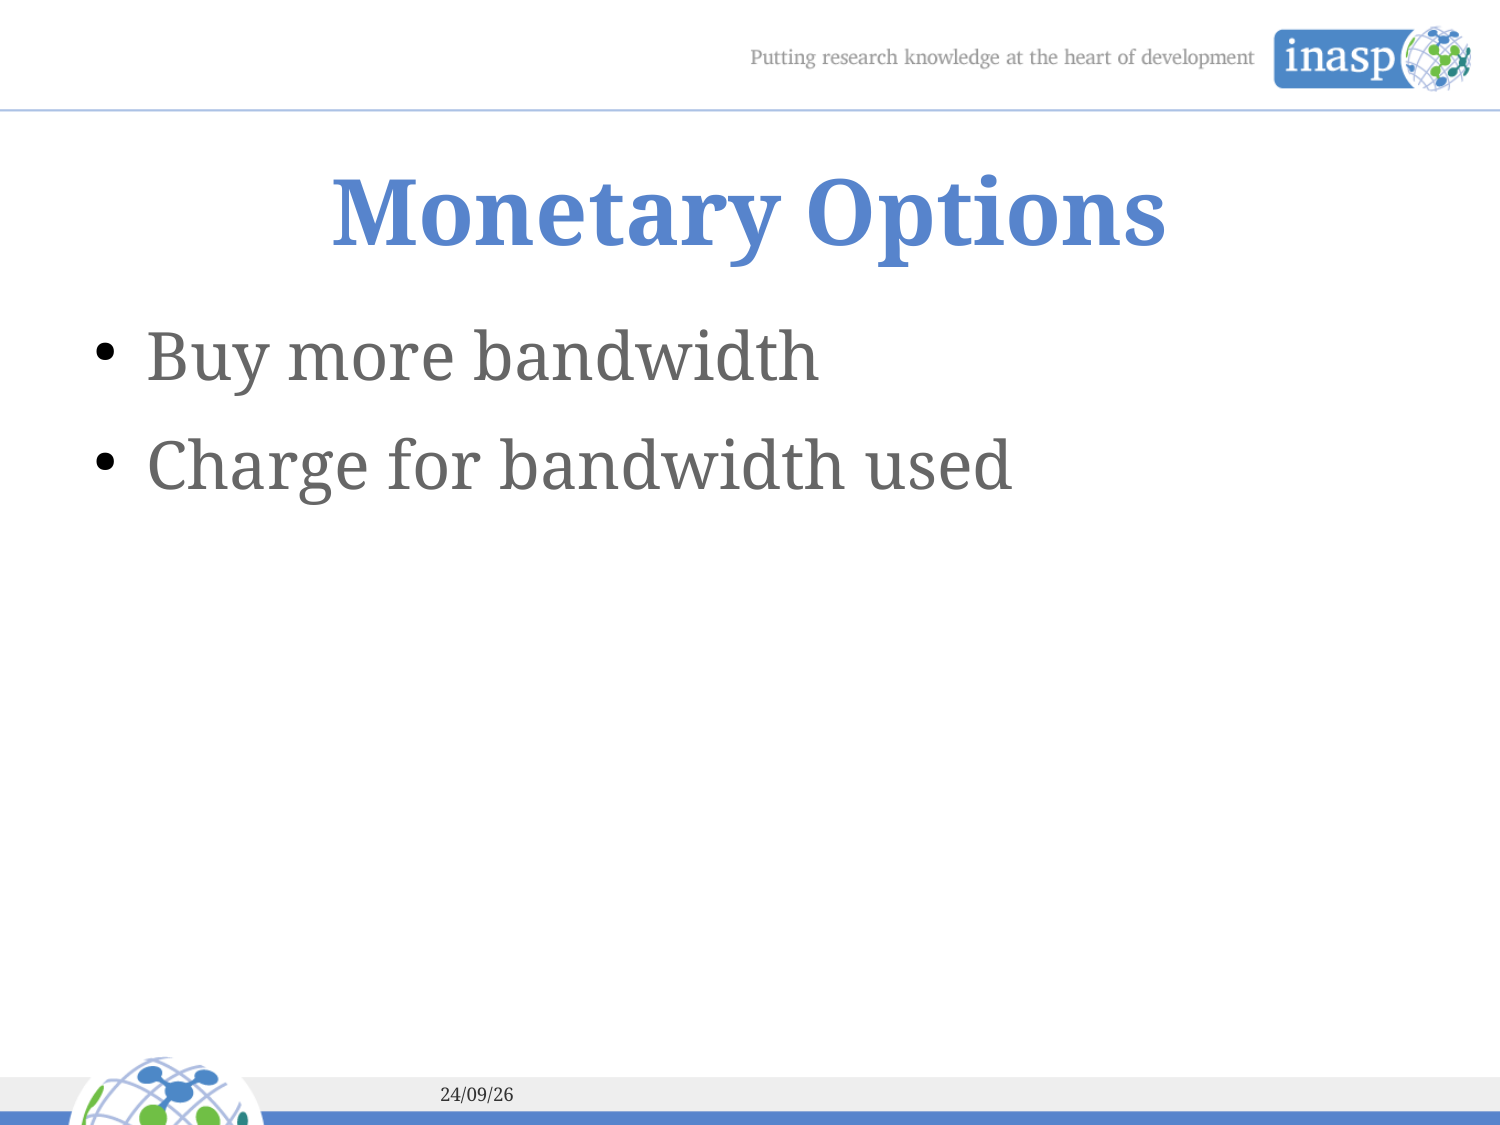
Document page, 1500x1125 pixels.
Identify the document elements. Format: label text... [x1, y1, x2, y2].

list Buy more bandwidth Charge for bandwidth used [75, 313, 1426, 967]
picture [0, 0, 1500, 1125]
title Monetary Options [75, 129, 1426, 313]
